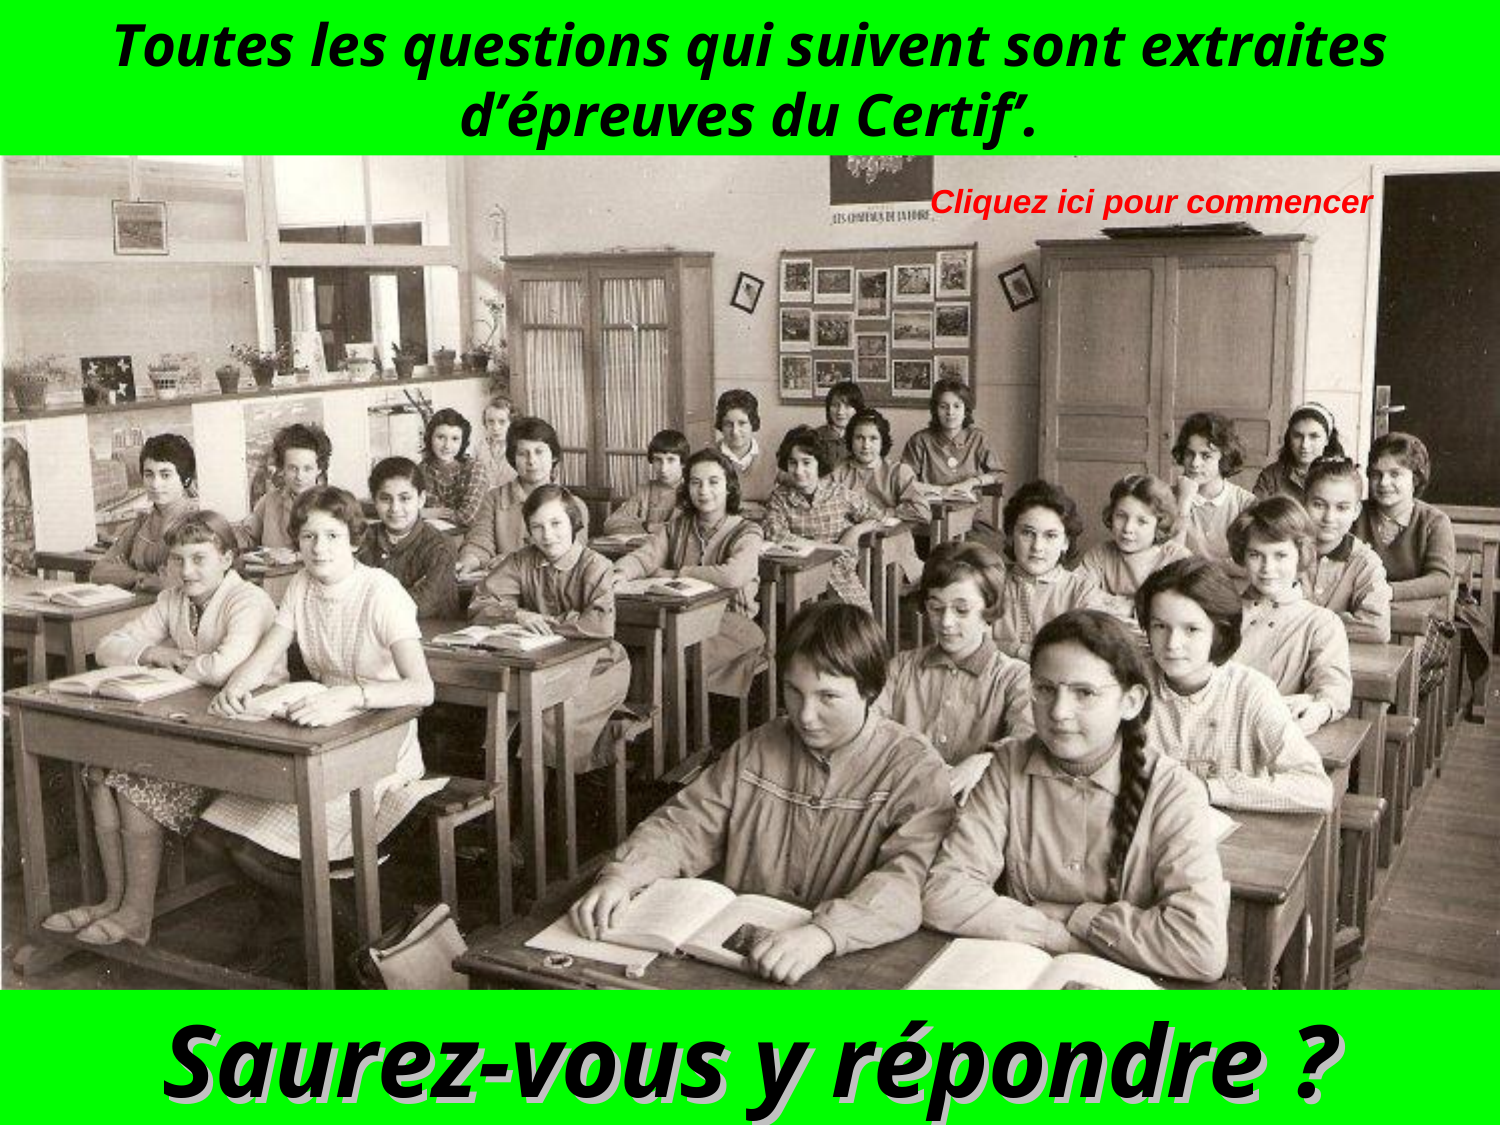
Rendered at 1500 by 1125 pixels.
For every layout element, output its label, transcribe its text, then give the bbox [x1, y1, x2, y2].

picture [0, 156, 1500, 989]
text_box Toutes les questions qui suivent sont extraites d’épreuves du Certif’. [0, 0, 1500, 156]
text_box Saurez-vous y répondre ? [0, 989, 1500, 1125]
text_box Cliquez ici pour commencer [903, 172, 1400, 229]
